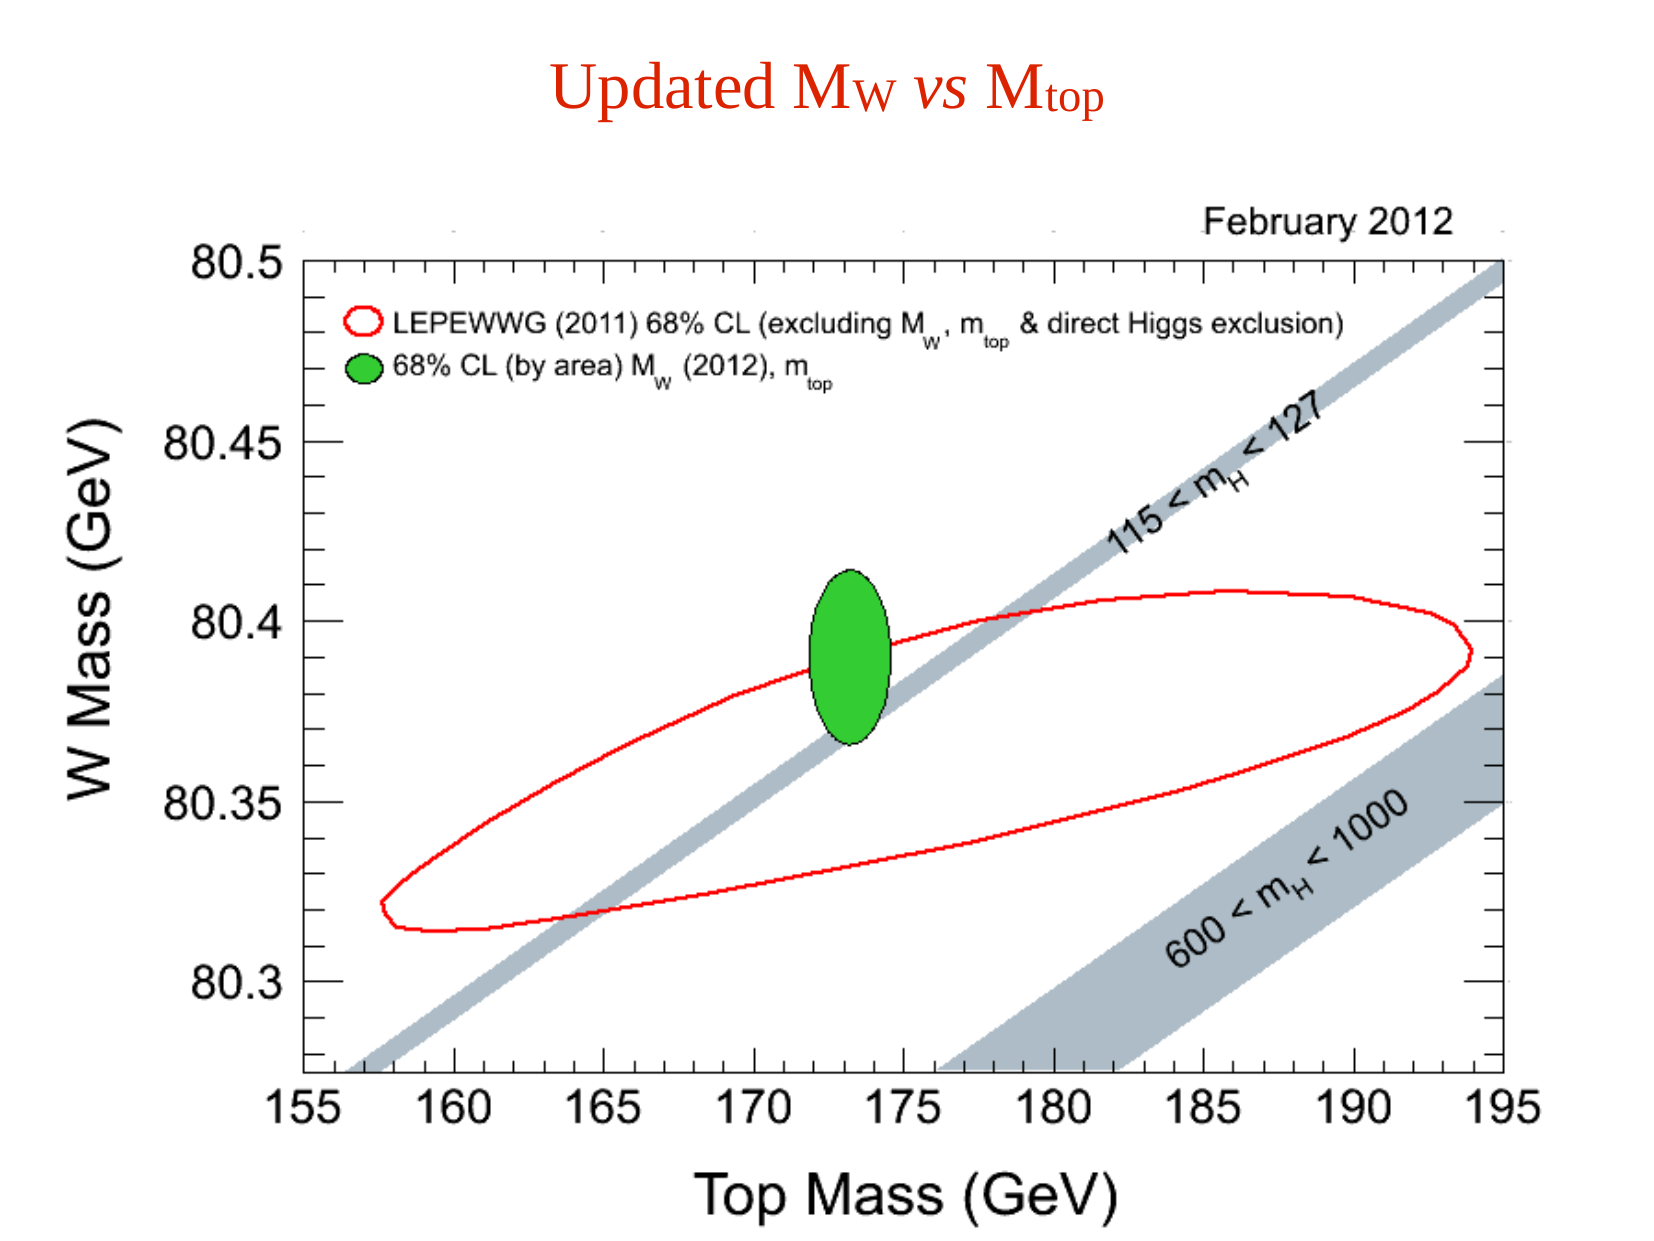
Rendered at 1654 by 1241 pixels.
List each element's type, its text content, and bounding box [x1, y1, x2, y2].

title Updated MW vs Mtop [121, 0, 1534, 189]
picture [5, 189, 1654, 1236]
